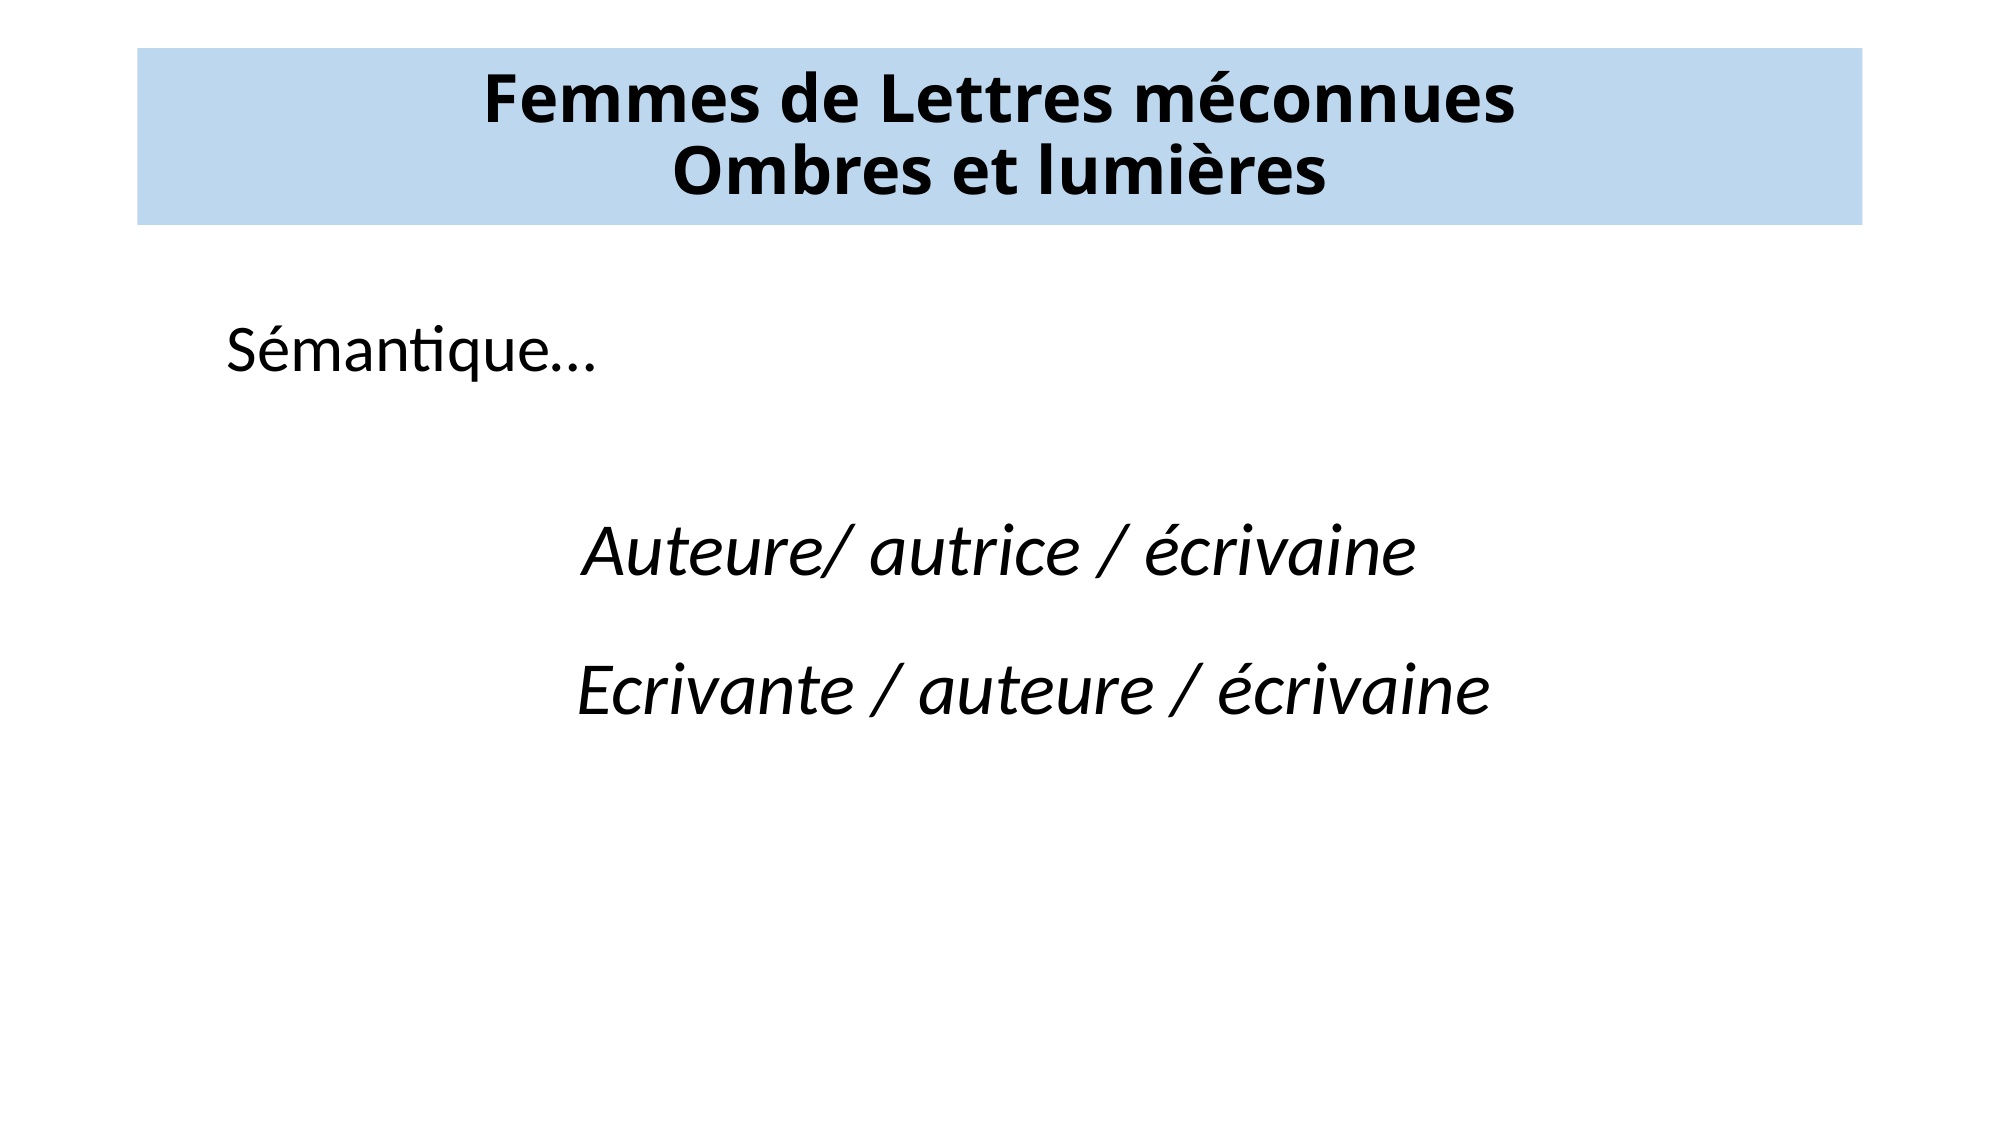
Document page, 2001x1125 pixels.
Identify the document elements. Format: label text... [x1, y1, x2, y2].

list Sémantique… Auteure/ autrice / écrivaine Ecrivante / auteure / écrivaine [137, 299, 1863, 1014]
title Femmes de Lettres méconnues Ombres et lumières [137, 48, 1863, 225]
